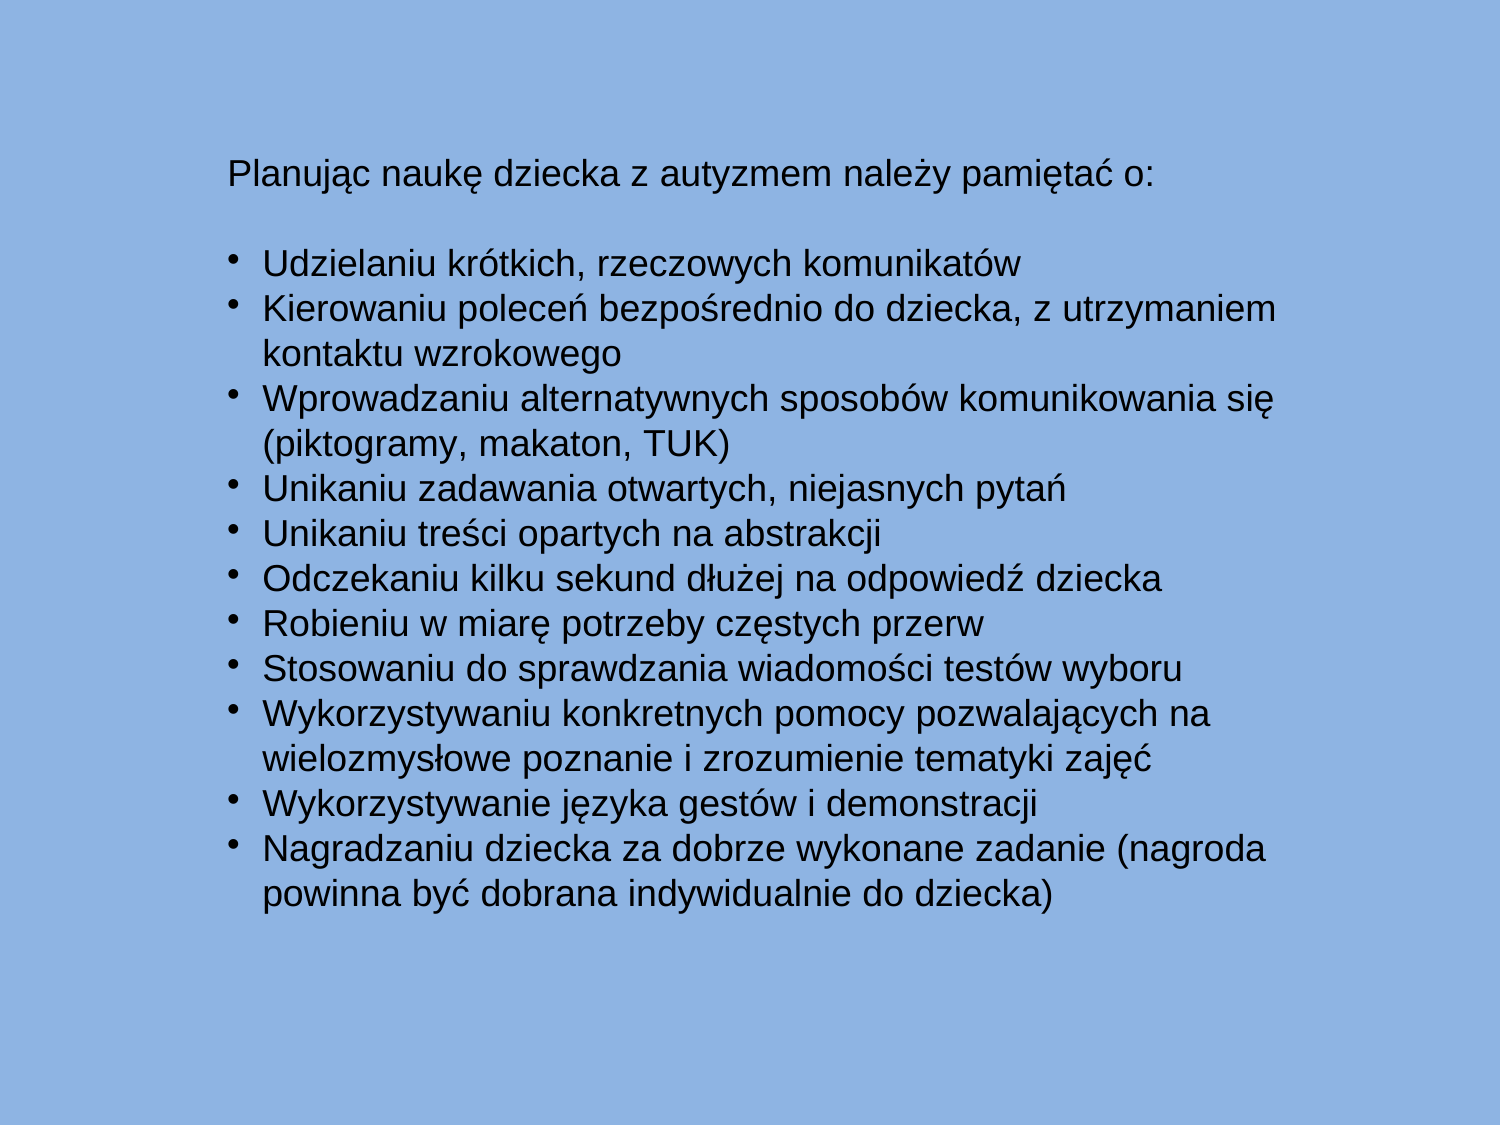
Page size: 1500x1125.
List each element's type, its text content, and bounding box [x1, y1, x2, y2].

text_box Planując naukę dziecka z autyzmem należy pamiętać o: Udzielaniu krótkich, rzeczowych komunikatów Kierowaniu poleceń bezpośrednio do dziecka, z utrzymaniem kontaktu wzrokowego Wprowadzaniu alternatywnych sposobów komunikowania się (piktogramy, makaton, TUK) Unikaniu zadawania otwartych, niejasnych pytań Unikaniu treści opartych na abstrakcji Odczekaniu kilku sekund dłużej na odpowiedź dziecka Robieniu w miarę potrzeby częstych przerw Stosowaniu do sprawdzania wiadomości testów wyboru Wykorzystywaniu konkretnych pomocy pozwalających na wielozmysłowe poznanie i zrozumienie tematyki zajęć Wykorzystywanie języka gestów i demonstracji Nagradzaniu dziecka za dobrze wykonane zadanie (nagroda powinna być dobrana indywidualnie do dziecka) [212, 141, 1359, 922]
